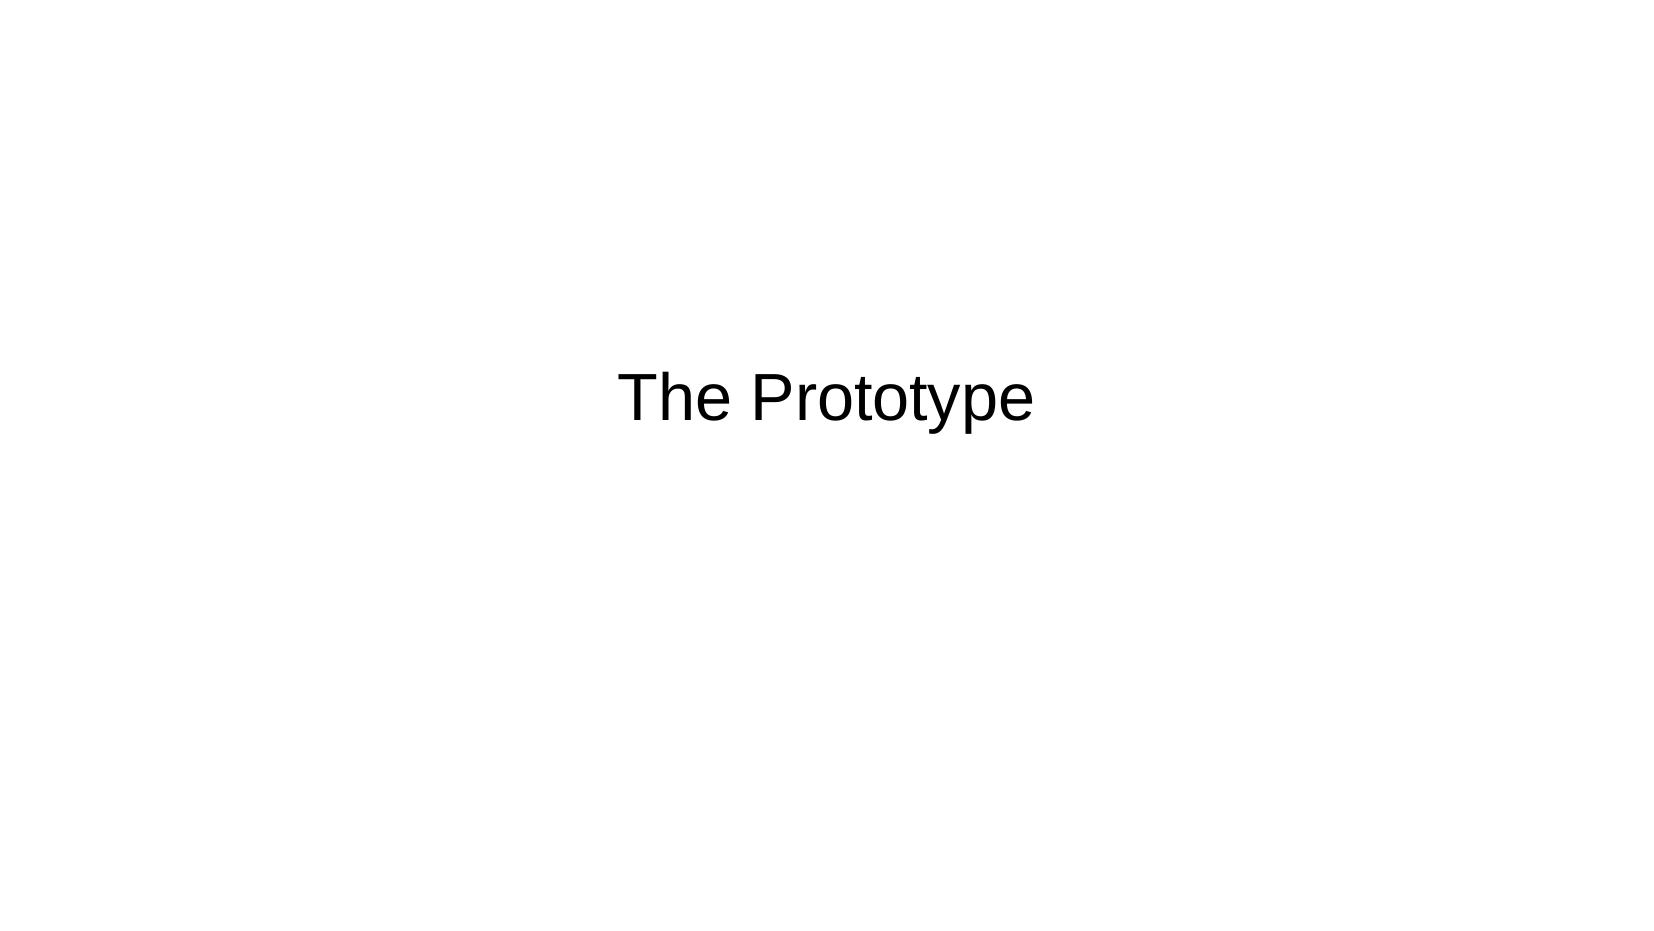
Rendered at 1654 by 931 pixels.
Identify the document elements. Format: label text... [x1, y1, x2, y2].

subtitle The Prototype [82, 37, 1571, 757]
